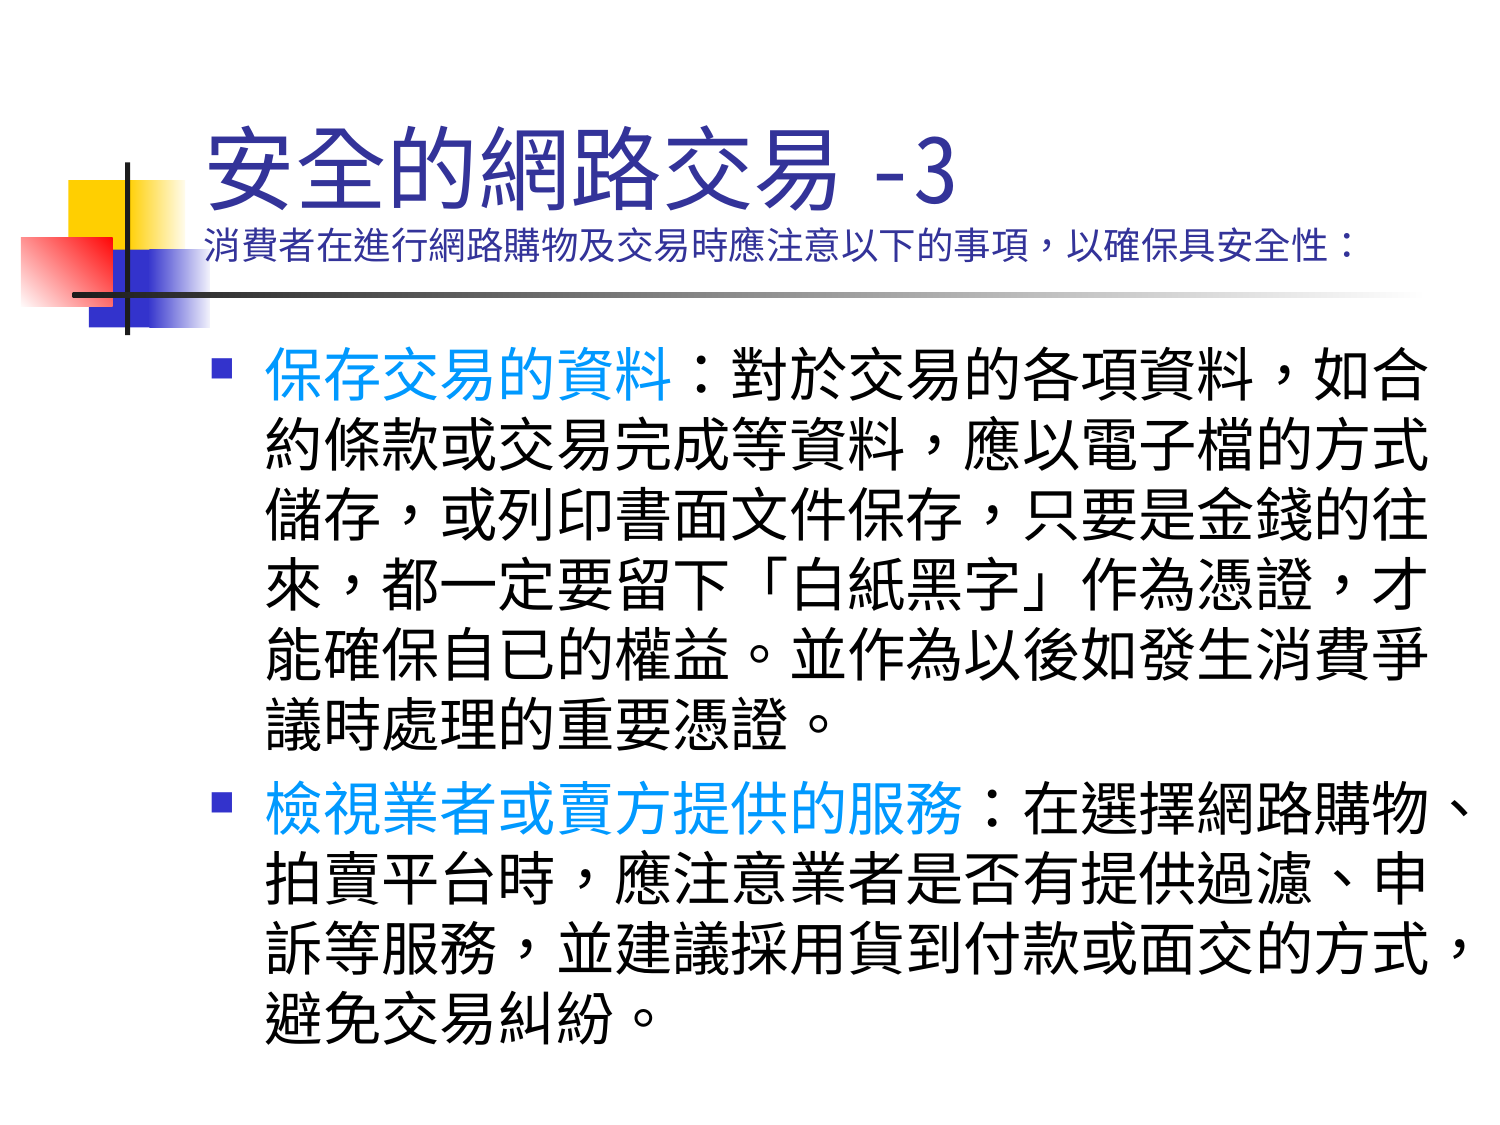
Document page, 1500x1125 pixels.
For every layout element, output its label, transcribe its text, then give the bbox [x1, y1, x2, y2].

title 安全的網路交易-3 消費者在進行網路購物及交易時應注意以下的事項，以確保具安全性： [188, 35, 1468, 276]
list 保存交易的資料：對於交易的各項資料，如合約條款或交易完成等資料，應以電子檔的方式儲存，或列印書面文件保存，只要是金錢的往來，都一定要留下「白紙黑字」作為憑證，才能確保自已的權益。並作為以後如發生消費爭議時處理的重要憑證。 檢視業者或賣方提供的服務：在選擇網路購物、拍賣平台時，應注意業者是否有提供過濾、申訴等服務，並建議採用貨到付款或面交的方式，避免交易糾紛。 [193, 331, 1469, 1075]
